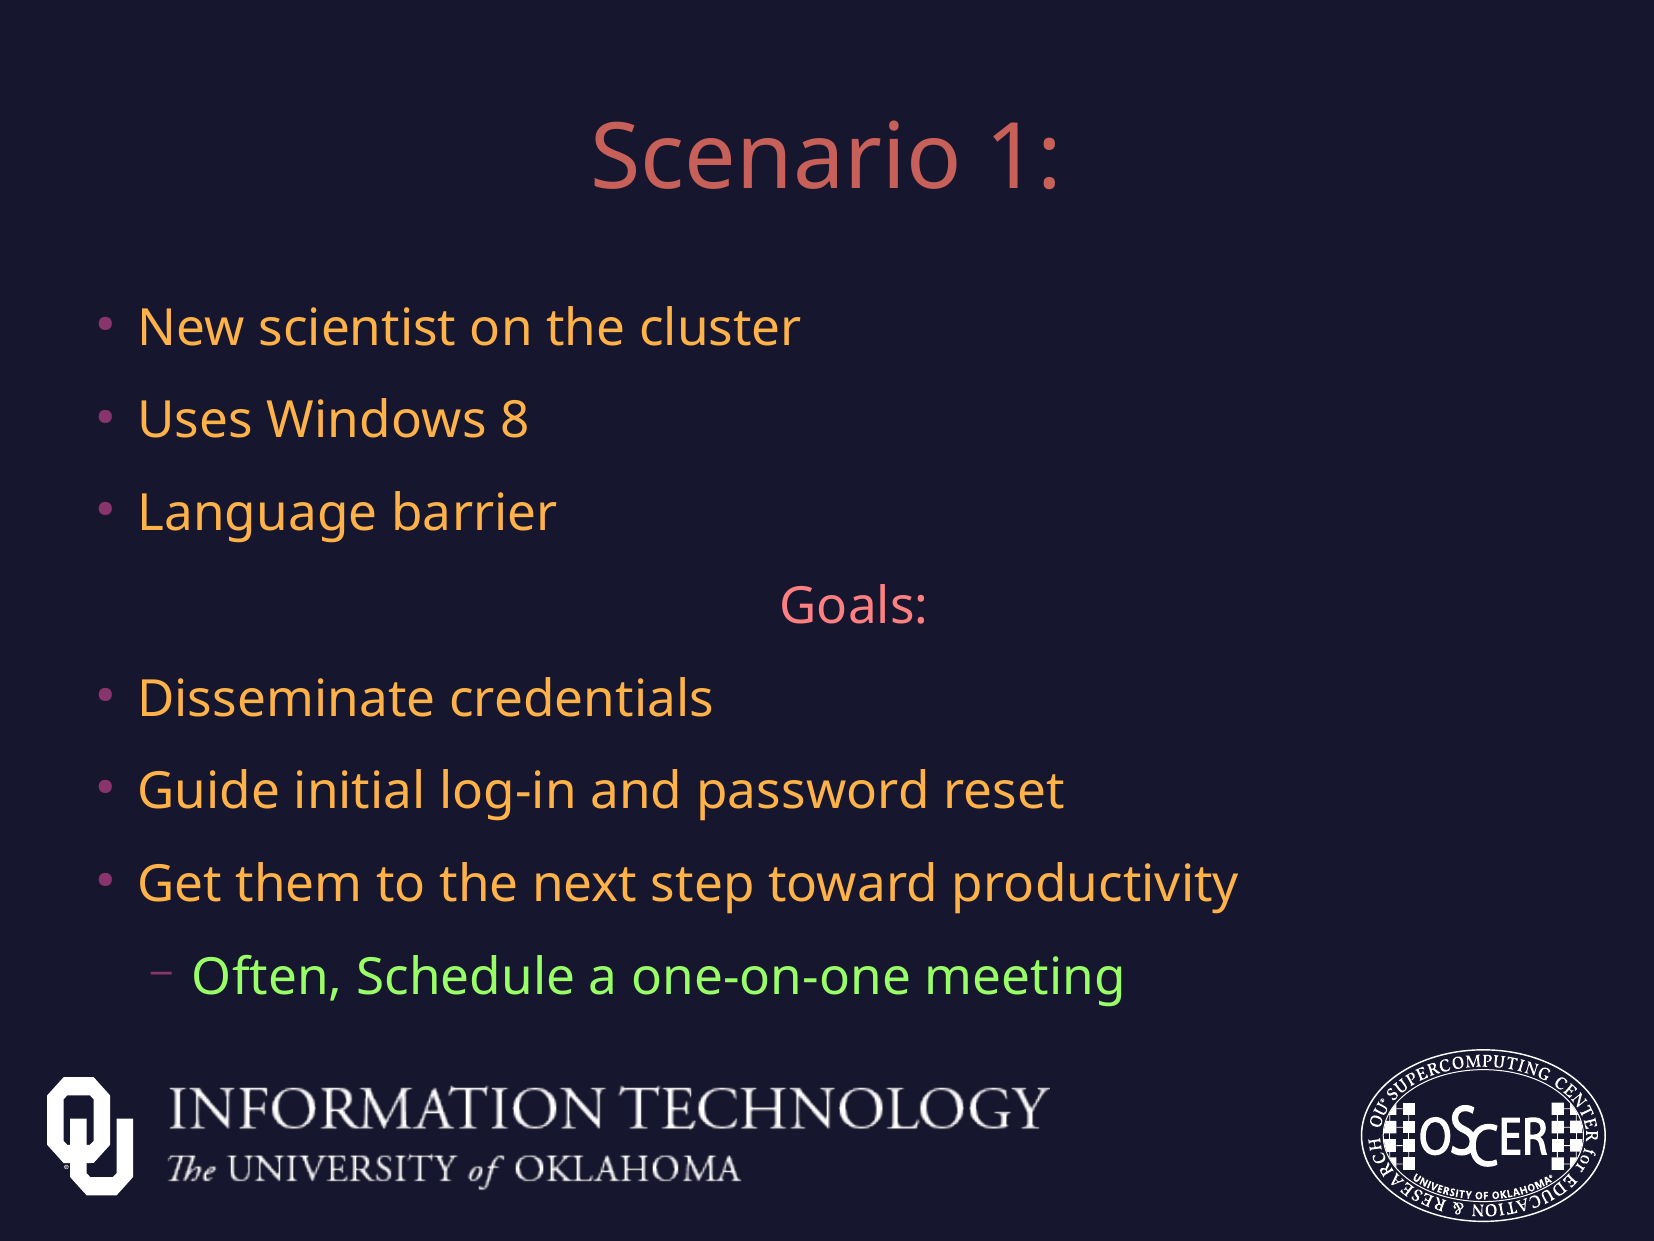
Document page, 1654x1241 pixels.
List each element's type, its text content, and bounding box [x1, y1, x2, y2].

picture [159, 1075, 1050, 1195]
list New scientist on the cluster Uses Windows 8 Language barrier Goals: Disseminate credentials Guide initial log-in and password reset Get them to the next step toward productivity Often, Schedule a one-on-one meeting [82, 290, 1571, 1010]
title Scenario 1: [82, 49, 1571, 257]
